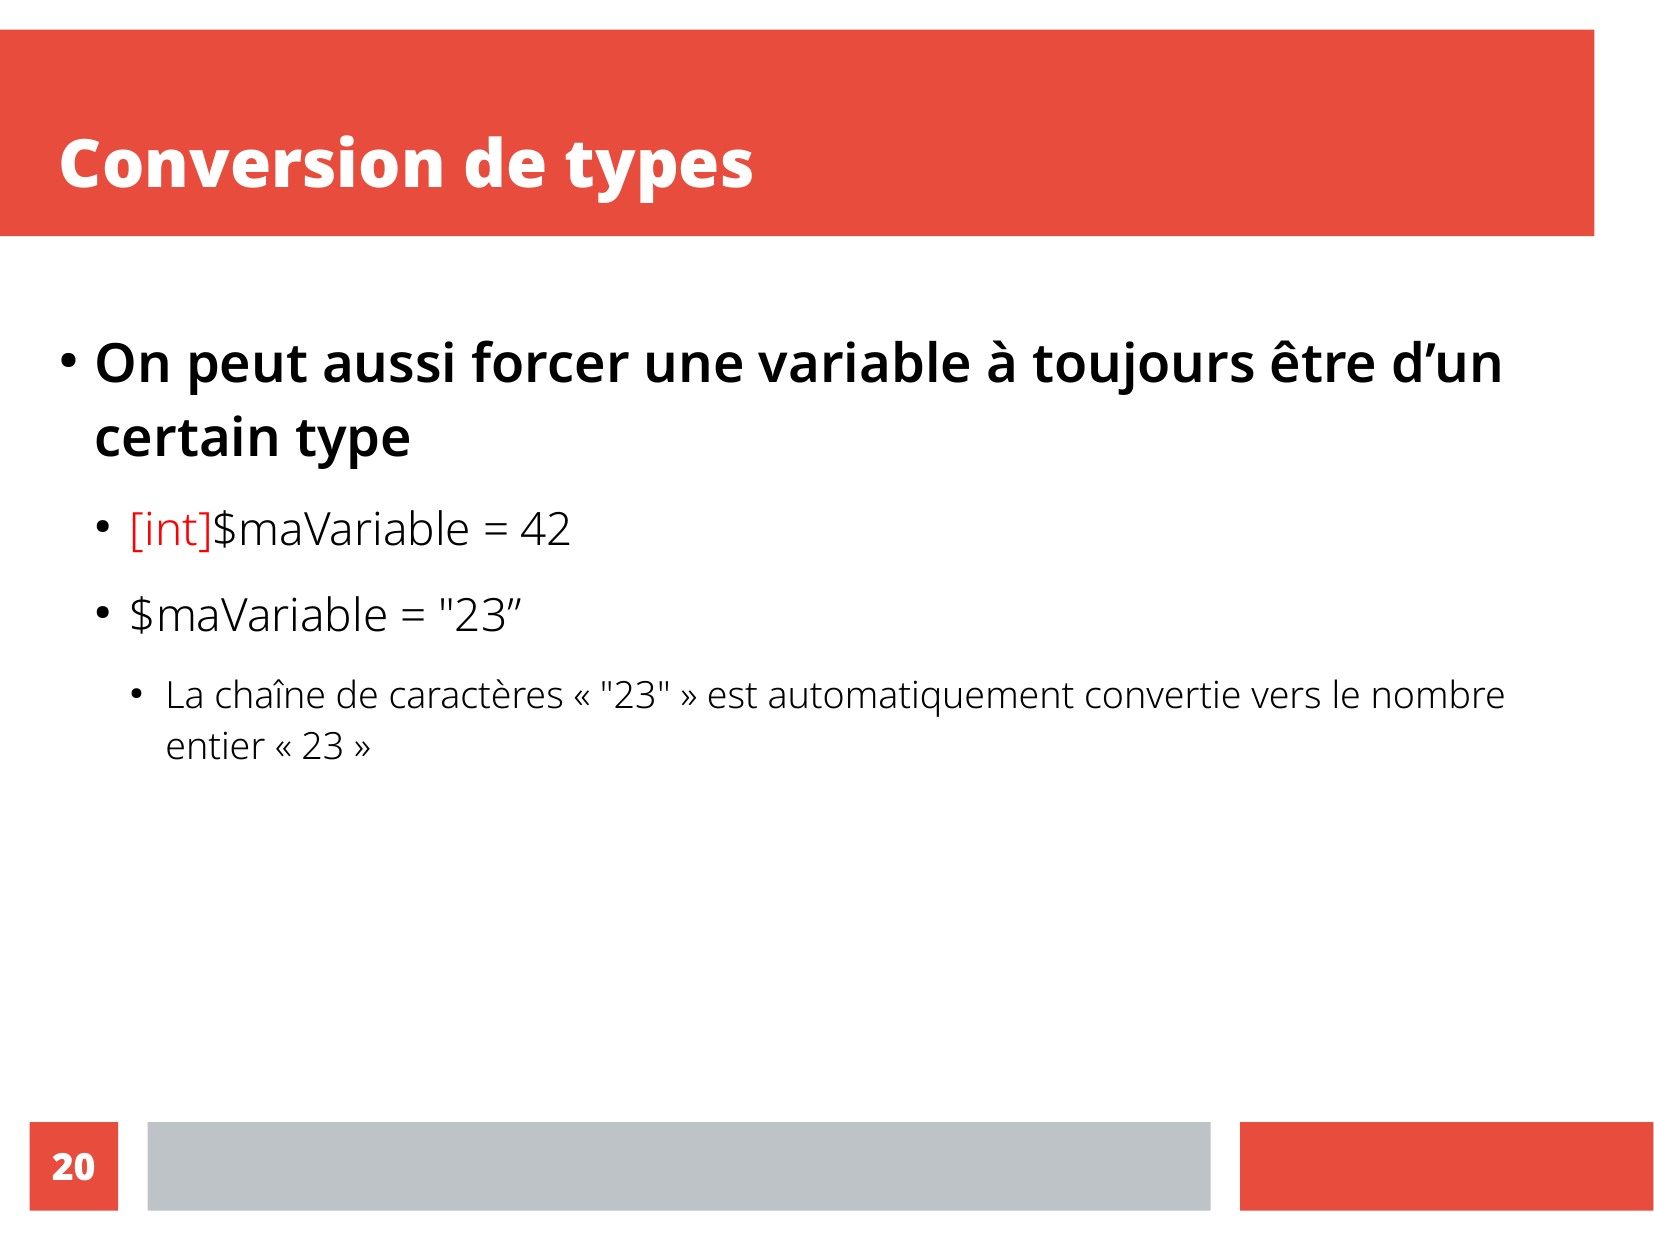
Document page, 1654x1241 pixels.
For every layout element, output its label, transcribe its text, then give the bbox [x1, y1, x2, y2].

title Conversion de types [59, 59, 1595, 207]
list On peut aussi forcer une variable à toujours être d’un certain type [int]$maVariable = 42 $maVariable = "23” La chaîne de caractères « "23" » est automatiquement convertie vers le nombre entier « 23 » [59, 324, 1565, 1093]
